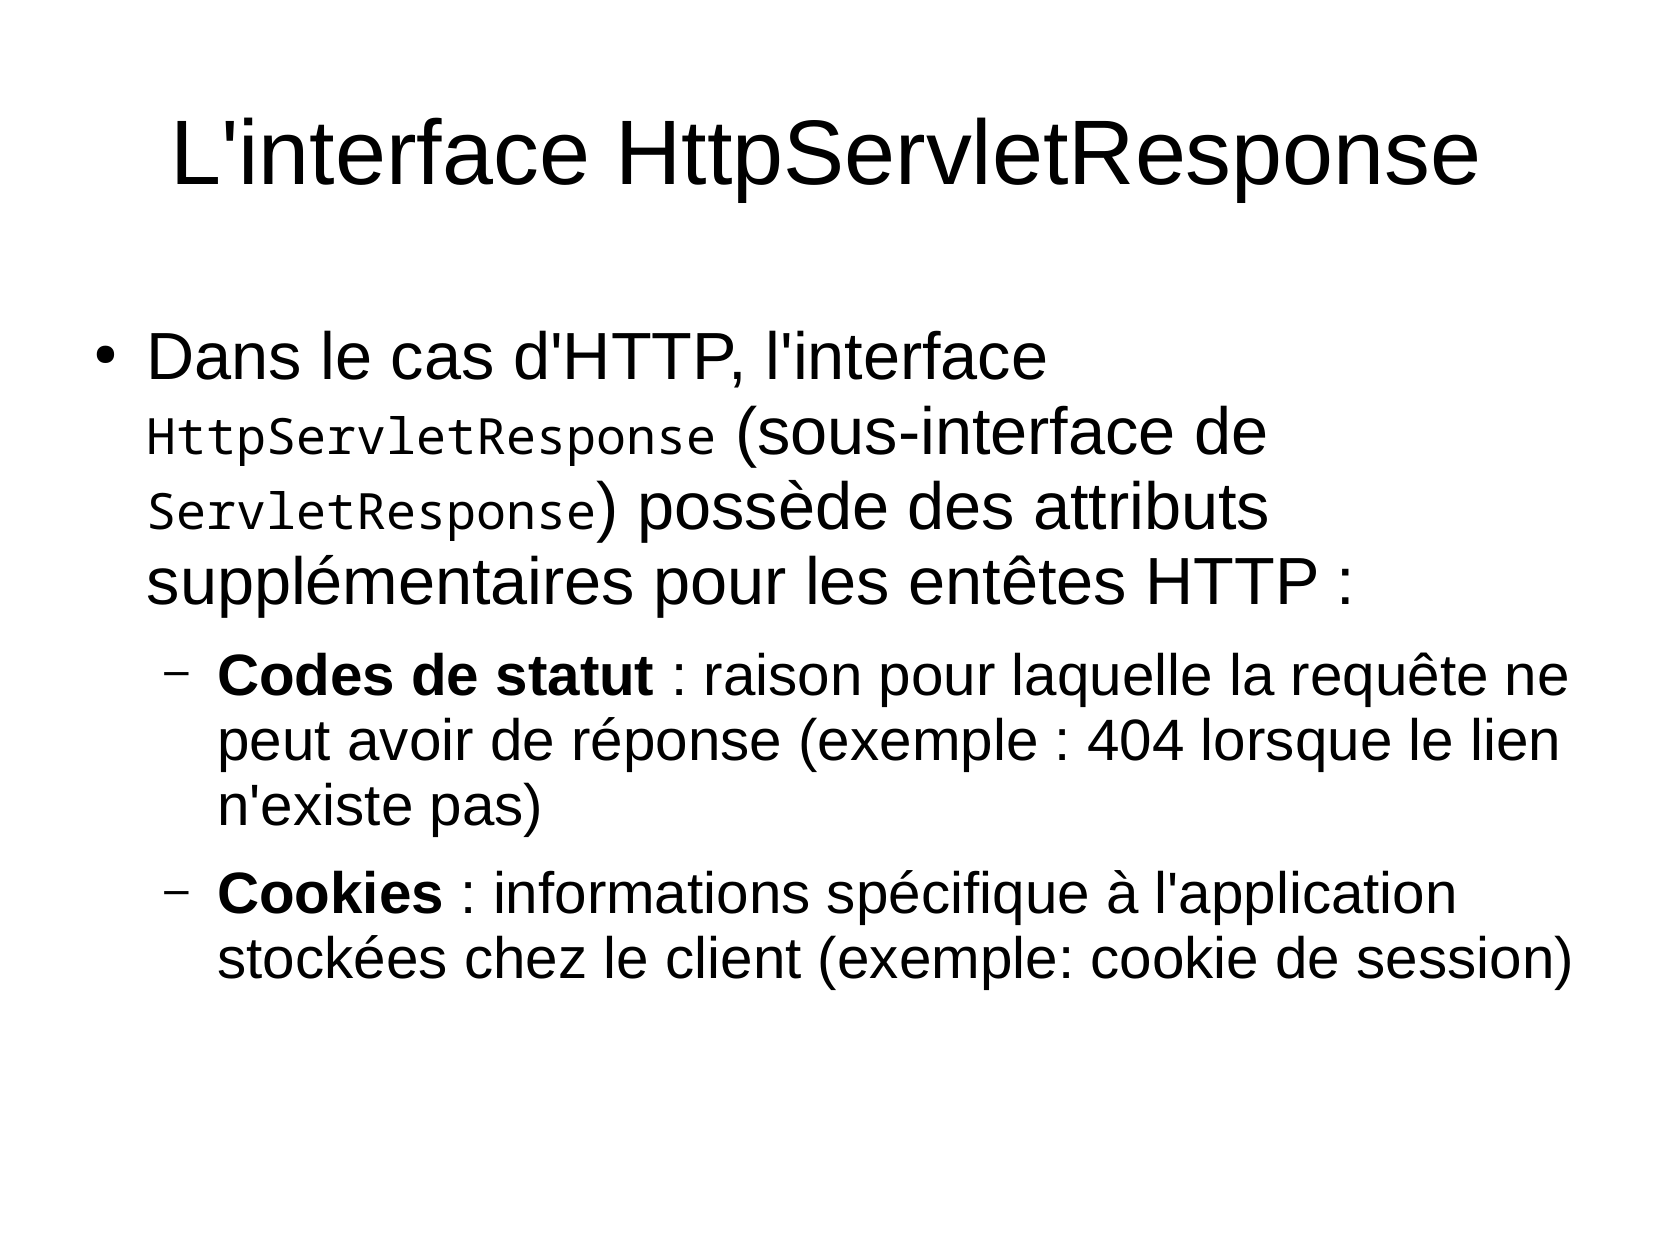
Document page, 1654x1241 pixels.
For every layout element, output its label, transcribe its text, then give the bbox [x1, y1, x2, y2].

title L'interface HttpServletResponse [82, 49, 1571, 257]
list Dans le cas d'HTTP, l'interface HttpServletResponse (sous-interface de ServletResponse) possède des attributs supplémentaires pour les entêtes HTTP : Codes de statut : raison pour laquelle la requête ne peut avoir de réponse (exemple : 404 lorsque le lien n'existe pas) Cookies : informations spécifique à l'application stockées chez le client (exemple: cookie de session) [75, 318, 1595, 1176]
